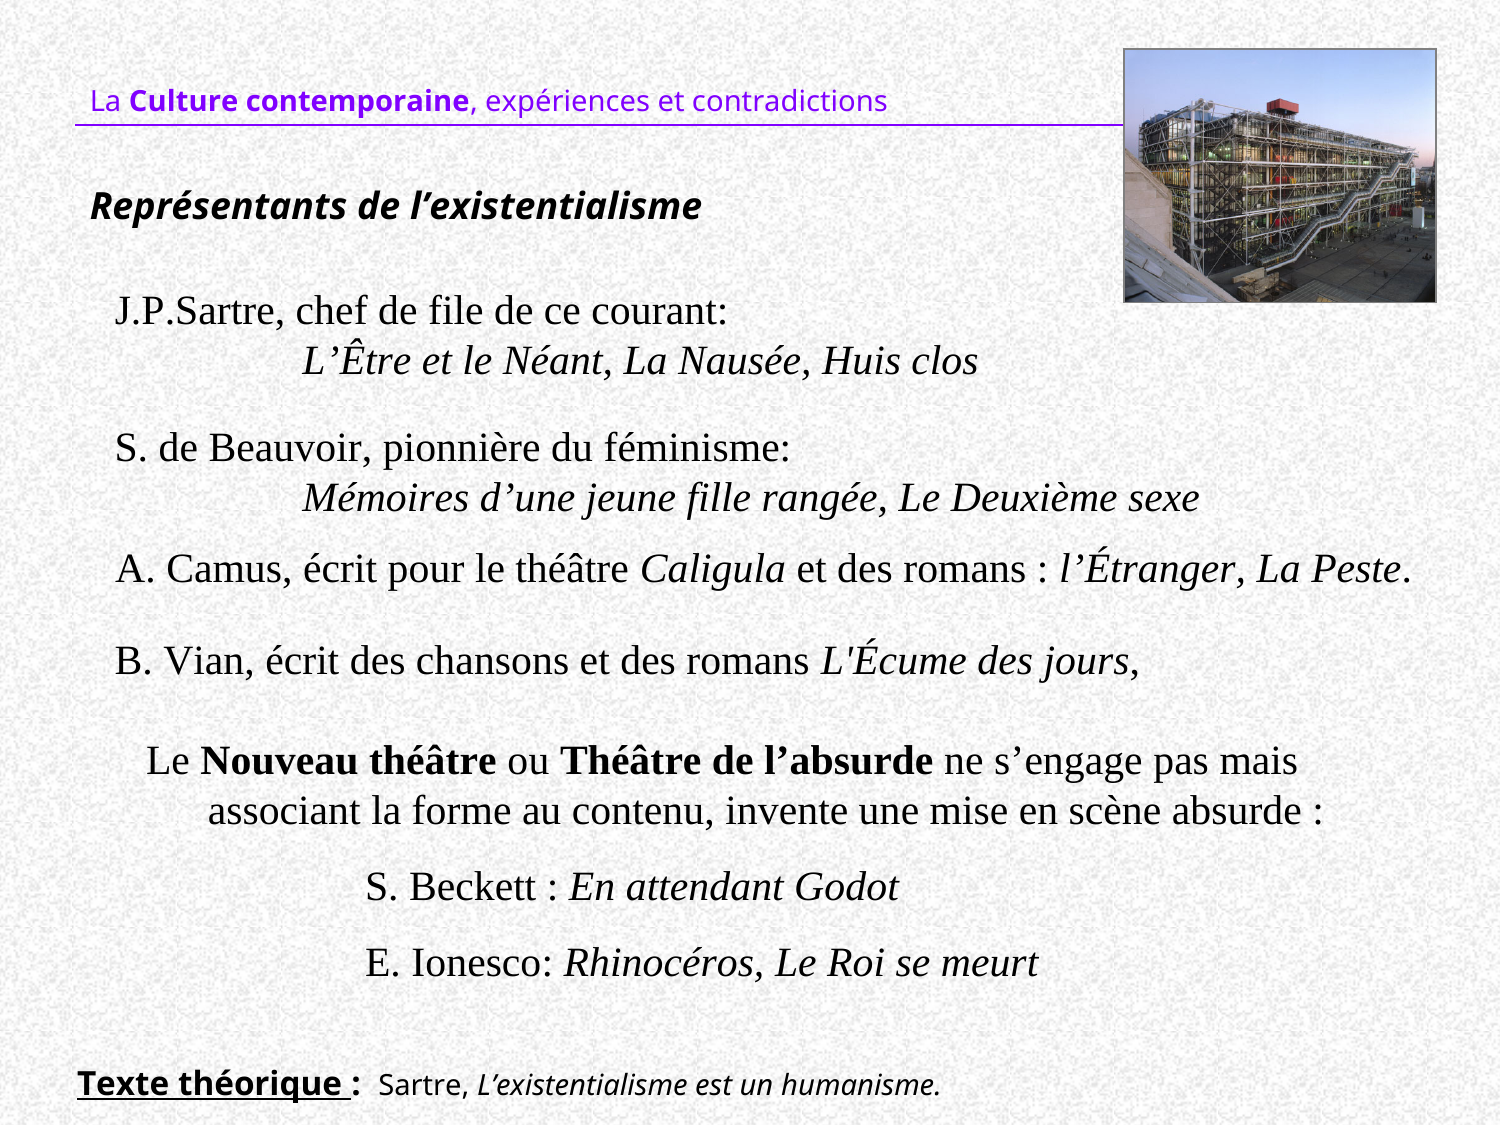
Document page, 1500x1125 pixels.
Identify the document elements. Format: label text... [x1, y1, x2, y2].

picture [0, 0, 1500, 1125]
text_box Représentants de l’existentialisme [75, 174, 913, 236]
text_box A. Camus, écrit pour le théâtre Caligula et des romans : l’Étranger, La Peste. [100, 532, 1479, 599]
text_box Texte théorique : Sartre, L’existentialisme est un humanisme. [62, 1037, 1088, 1113]
text_box Le Nouveau théâtre ou Théâtre de l’absurde ne s’engage pas mais associant la forme au contenu, invente une mise en scène absurde : S. Beckett : En attendant Godot E. Ionesco: Rhinocéros, Le Roi se meurt [131, 724, 1369, 993]
text_box B. Vian, écrit des chansons et des romans L'Écume des jours, [99, 624, 1338, 691]
text_box J.P.Sartre, chef de file de ce courant: L’Être et le Néant, La Nausée, Huis clos [99, 274, 1376, 391]
text_box S. de Beauvoir, pionnière du féminisme: Mémoires d’une jeune fille rangée, Le Deuxième sexe [99, 412, 1369, 528]
text_box La Culture contemporaine, expériences et contradictions [74, 74, 1123, 126]
